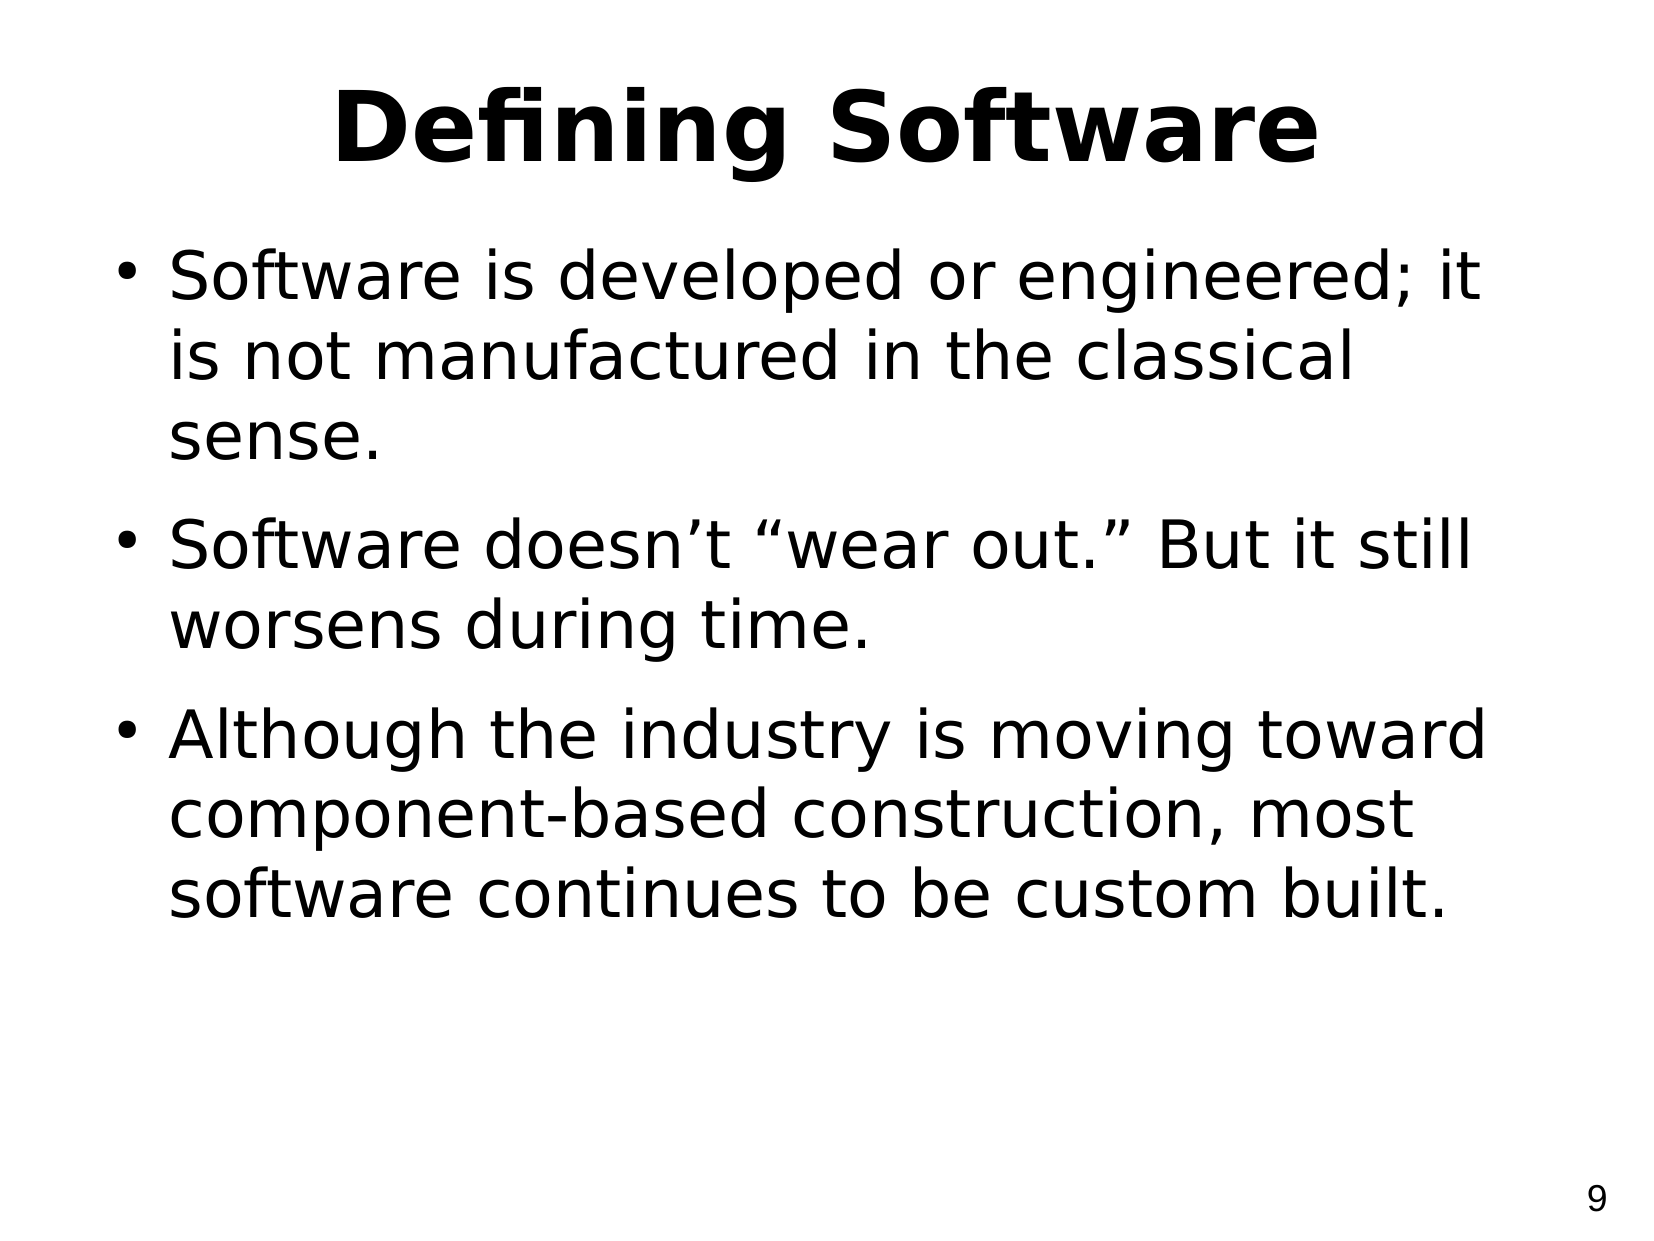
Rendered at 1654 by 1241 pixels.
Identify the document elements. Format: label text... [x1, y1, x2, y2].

title Defining Software [82, 49, 1571, 196]
list Software is developed or engineered; it is not manufactured in the classical sense. Software doesn’t “wear out.” But it still worsens during time. Although the industry is moving toward component-based construction, most software continues to be custom built. [82, 225, 1538, 1186]
